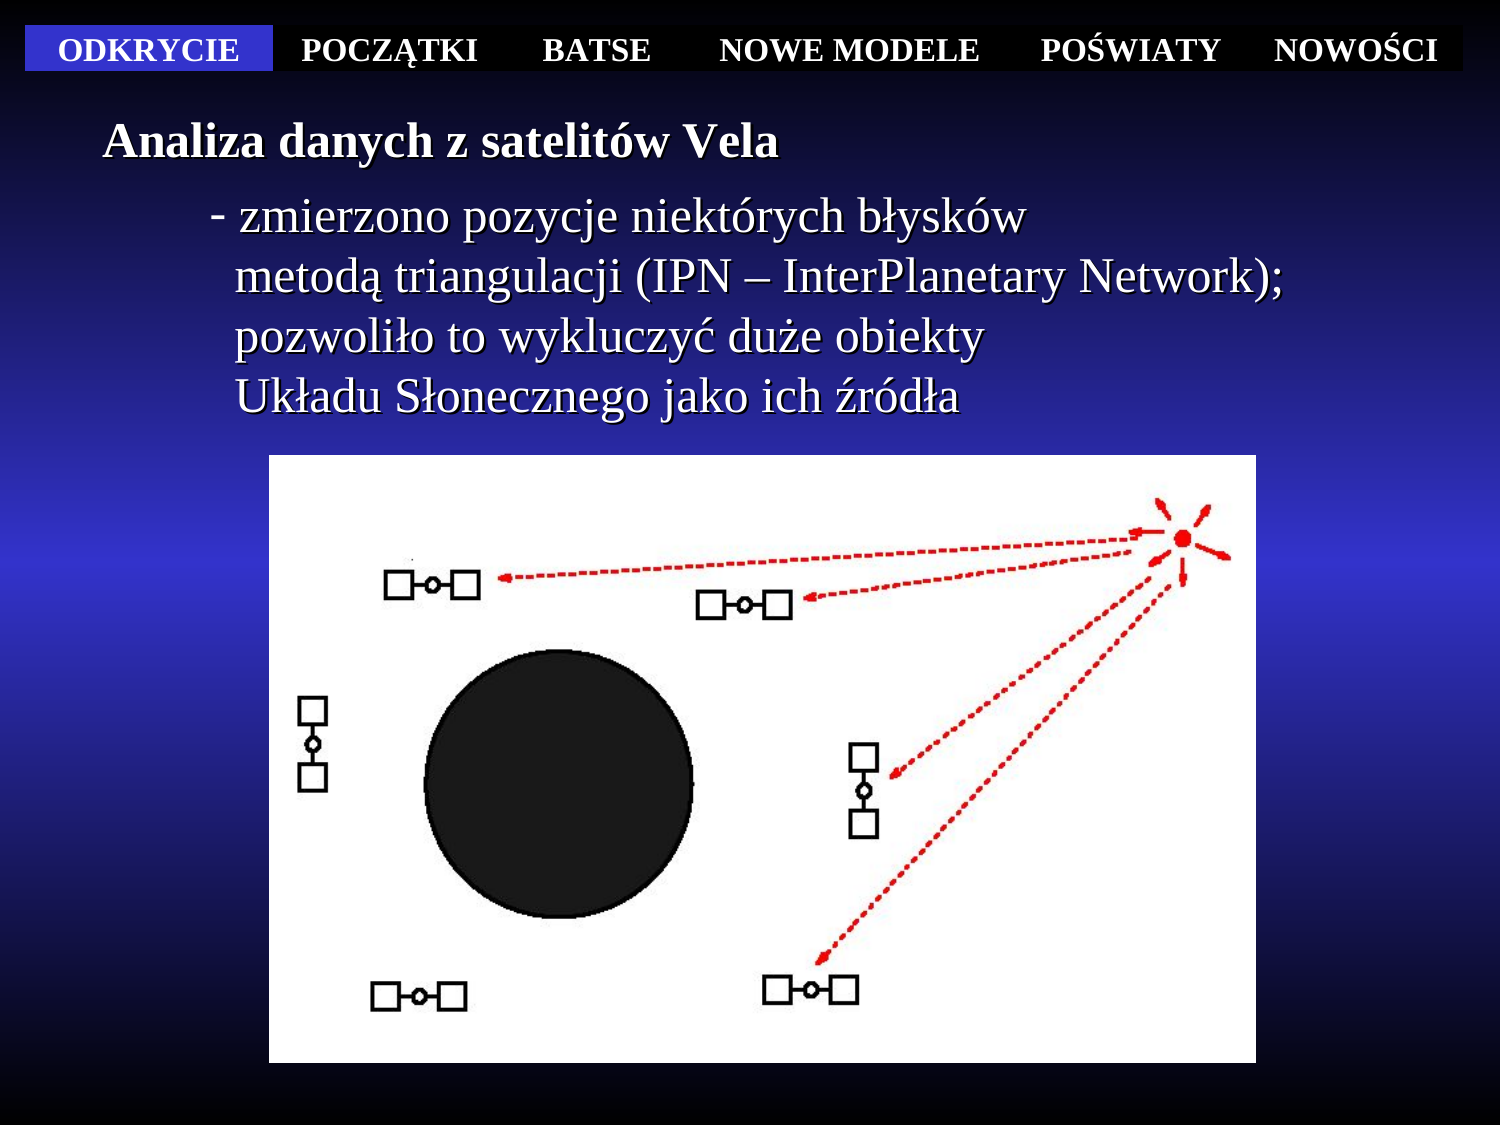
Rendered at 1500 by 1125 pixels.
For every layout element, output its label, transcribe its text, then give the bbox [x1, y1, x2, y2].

text_box zmierzono pozycje niektórych błysków metodą triangulacji (IPN – InterPlanetary Network); pozwoliło to wykluczyć duże obiekty Układu Słonecznego jako ich źródła [194, 174, 1301, 431]
table_header ODKRYCIE [25, 25, 273, 71]
table_header BATSE [507, 25, 688, 71]
table_header NOWOŚCI [1250, 25, 1463, 71]
table_header NOWE MODELE [688, 25, 1013, 71]
table_header POŚWIATY [1013, 25, 1250, 71]
picture [275, 461, 1251, 1057]
text_box Analiza danych z satelitów Vela [87, 99, 796, 176]
table_header POCZĄTKI [273, 25, 507, 71]
